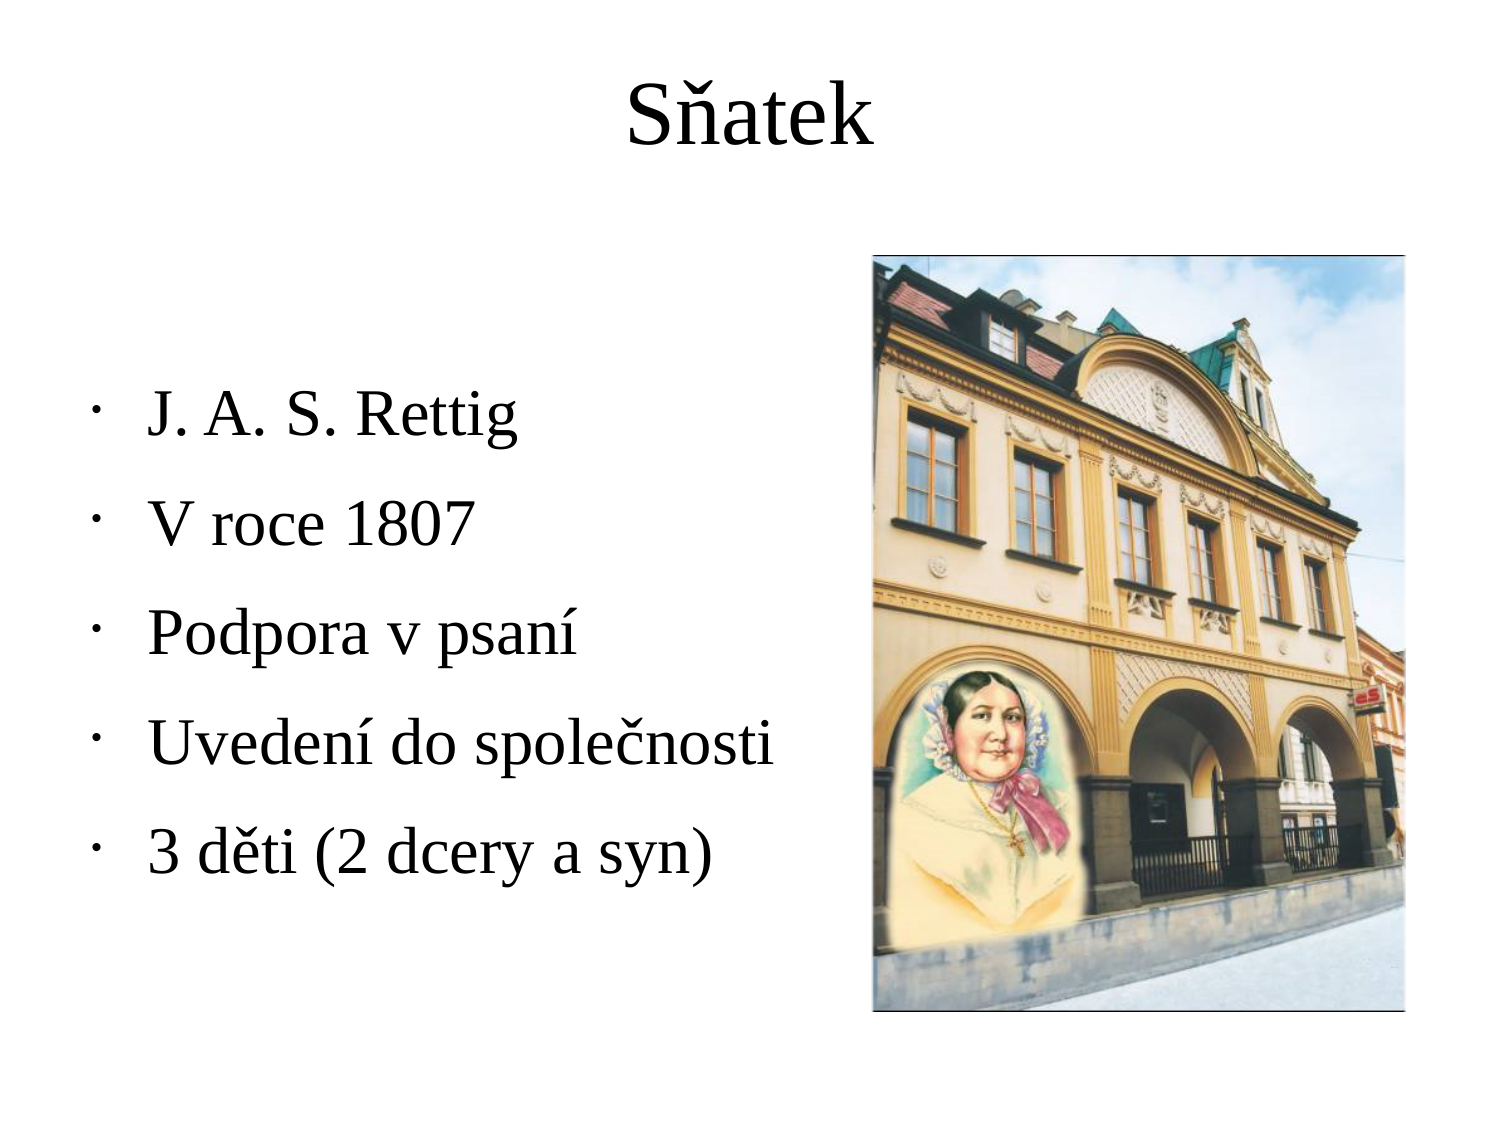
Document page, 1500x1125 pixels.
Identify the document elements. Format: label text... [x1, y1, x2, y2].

picture [868, 255, 1406, 1012]
title Sňatek [75, 45, 1425, 233]
list J. A. S. Rettig V roce 1807 Podpora v psaní Uvedení do společnosti 3 děti (2 dcery a syn) [76, 361, 1427, 1105]
